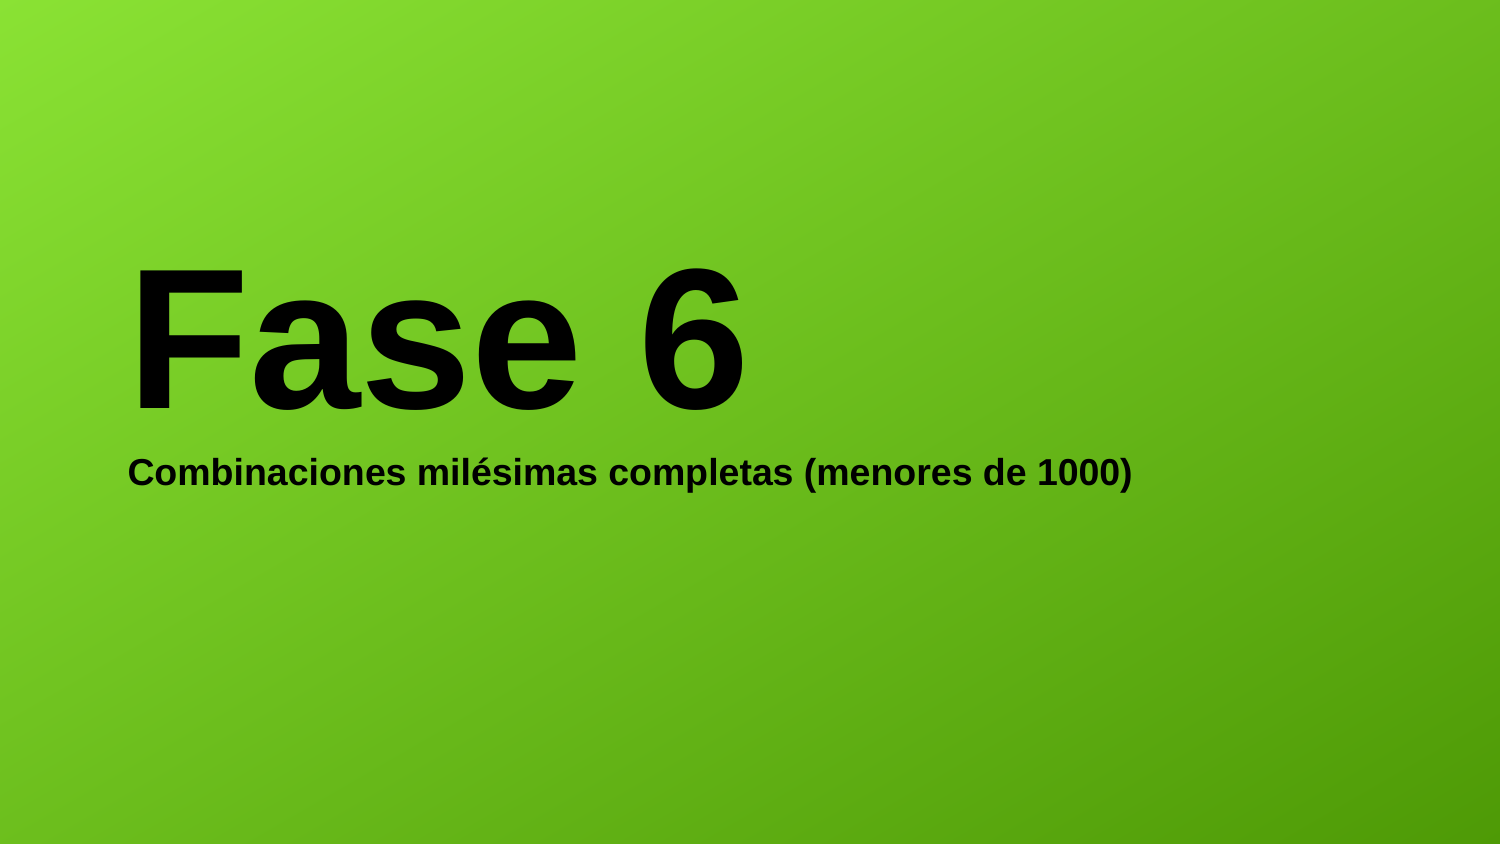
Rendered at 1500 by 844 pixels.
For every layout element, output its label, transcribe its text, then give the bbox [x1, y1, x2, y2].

title Fase 6 Combinaciones milésimas completas (menores de 1000) [112, 318, 1388, 509]
